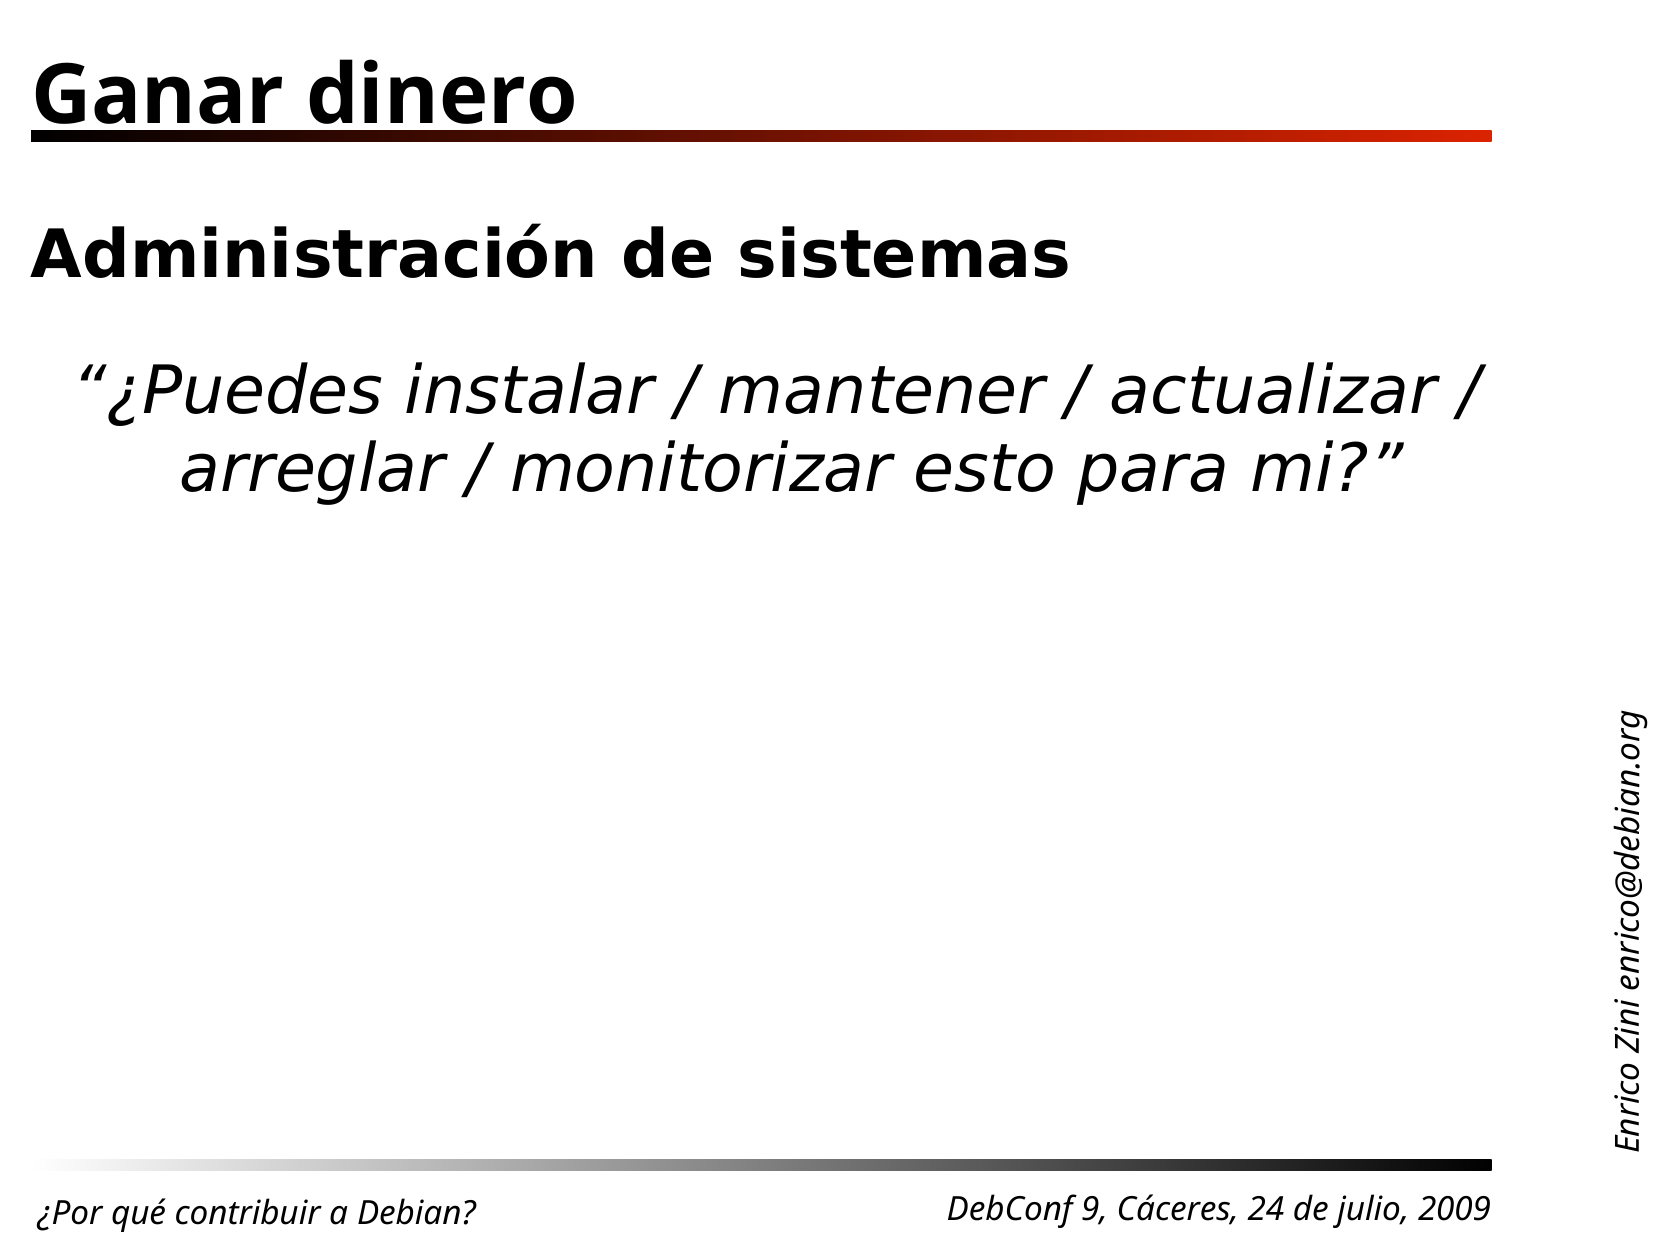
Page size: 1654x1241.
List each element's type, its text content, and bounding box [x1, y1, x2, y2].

text_box Ganar dinero [31, 34, 1438, 168]
text_box Administración de sistemas “¿Puedes instalar / mantener / actualizar / arreglar / monitorizar esto para mi?” [30, 215, 1495, 1089]
